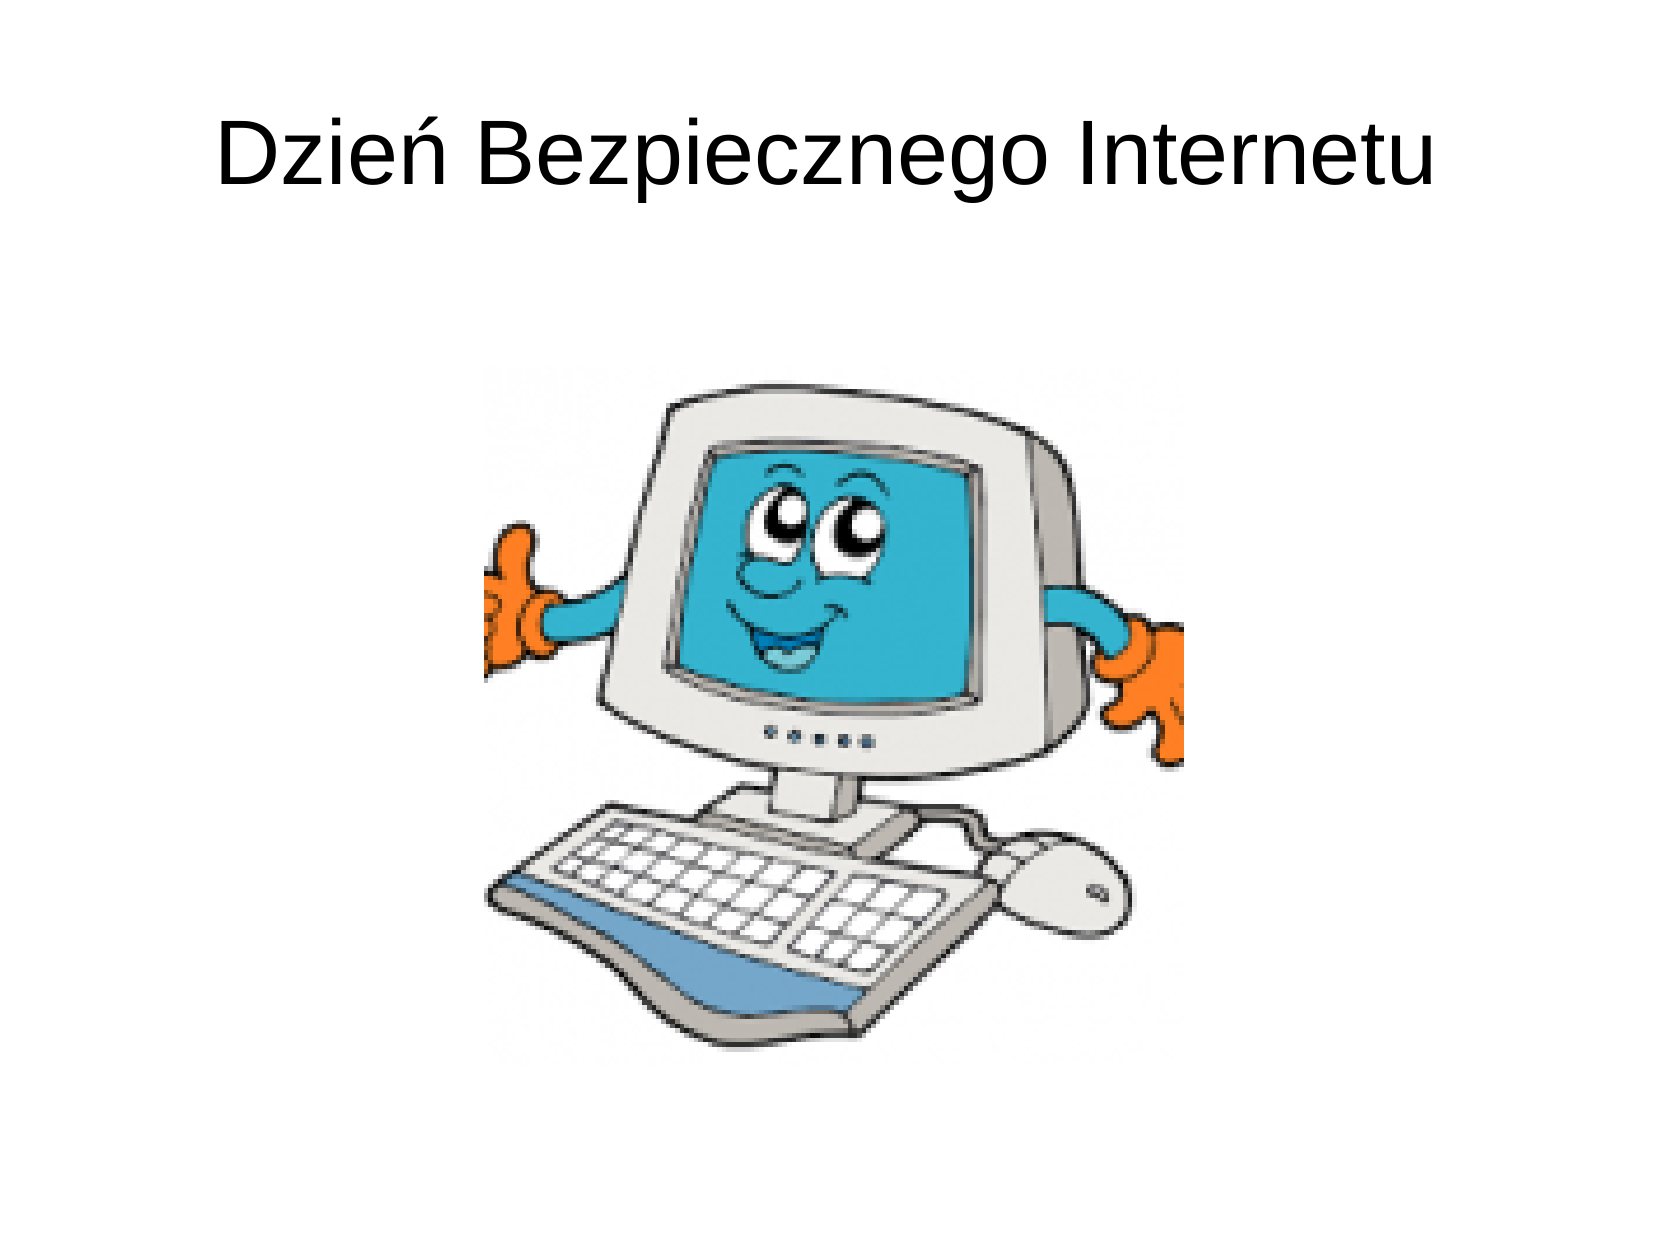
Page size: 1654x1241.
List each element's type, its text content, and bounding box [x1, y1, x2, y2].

title Dzień Bezpiecznego Internetu [82, 49, 1571, 257]
picture [484, 366, 1184, 1066]
